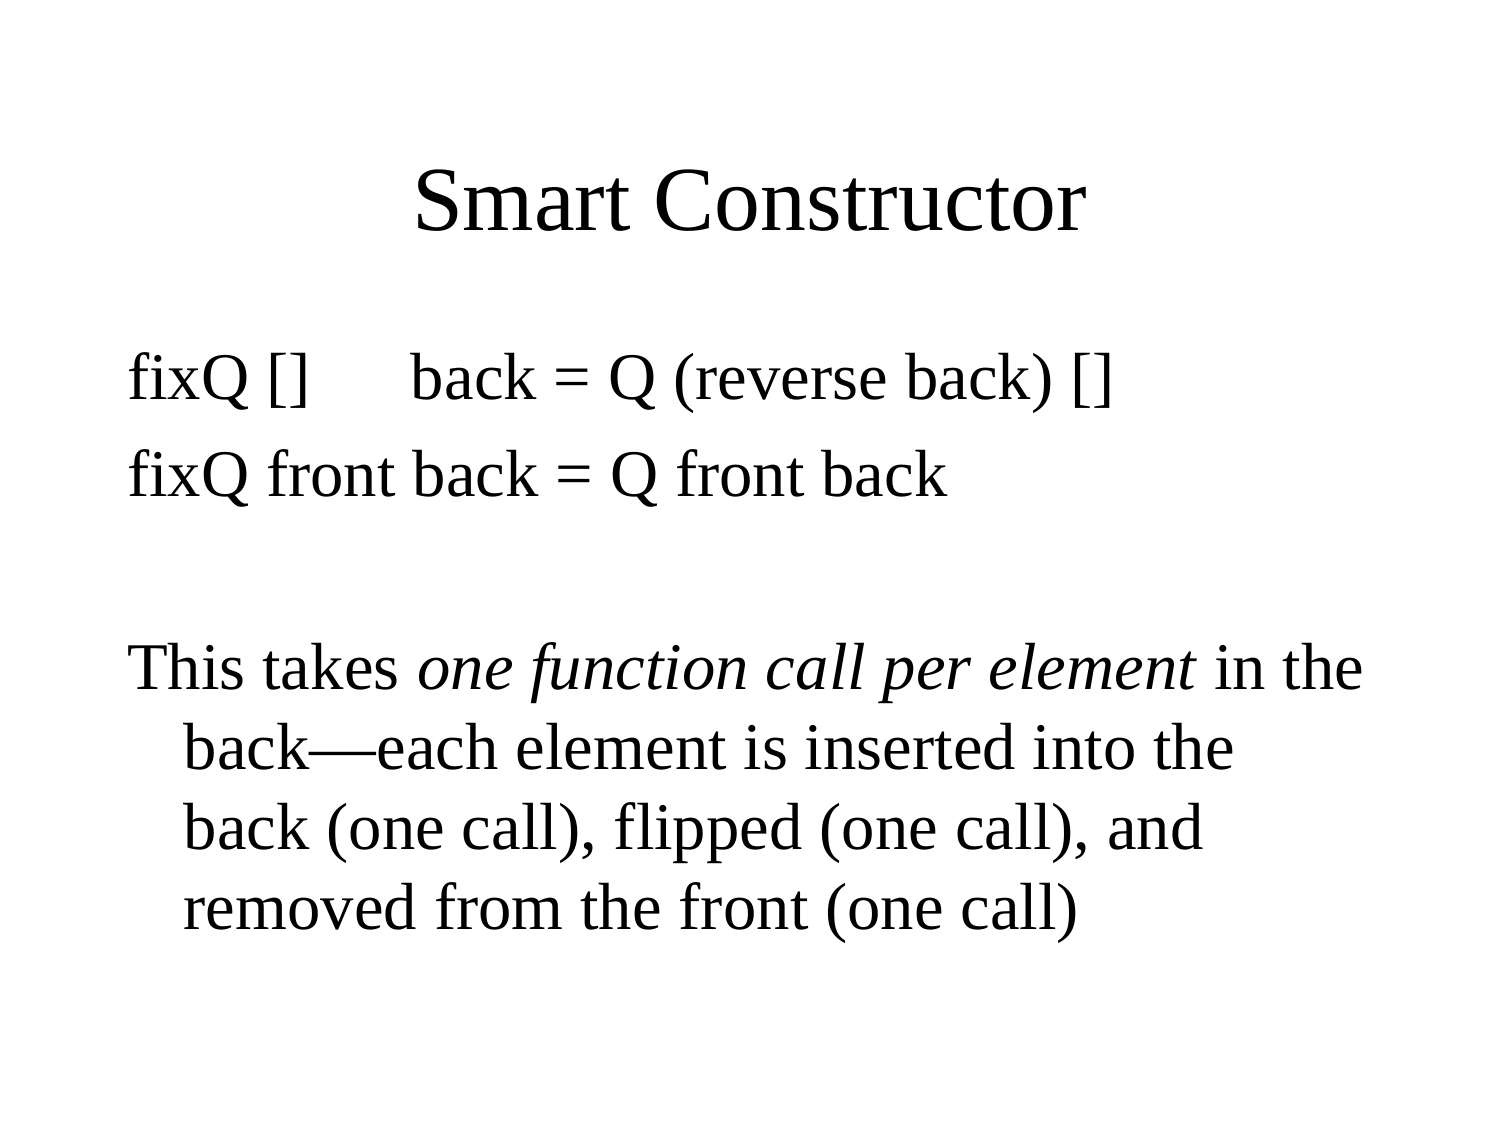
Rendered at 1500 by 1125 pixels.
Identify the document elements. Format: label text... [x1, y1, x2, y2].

title Smart Constructor [112, 99, 1388, 288]
list fixQ [] back = Q (reverse back) [] fixQ front back = Q front back This takes one function call per element in the back—each element is inserted into the back (one call), flipped (one call), and removed from the front (one call) [112, 324, 1388, 1000]
